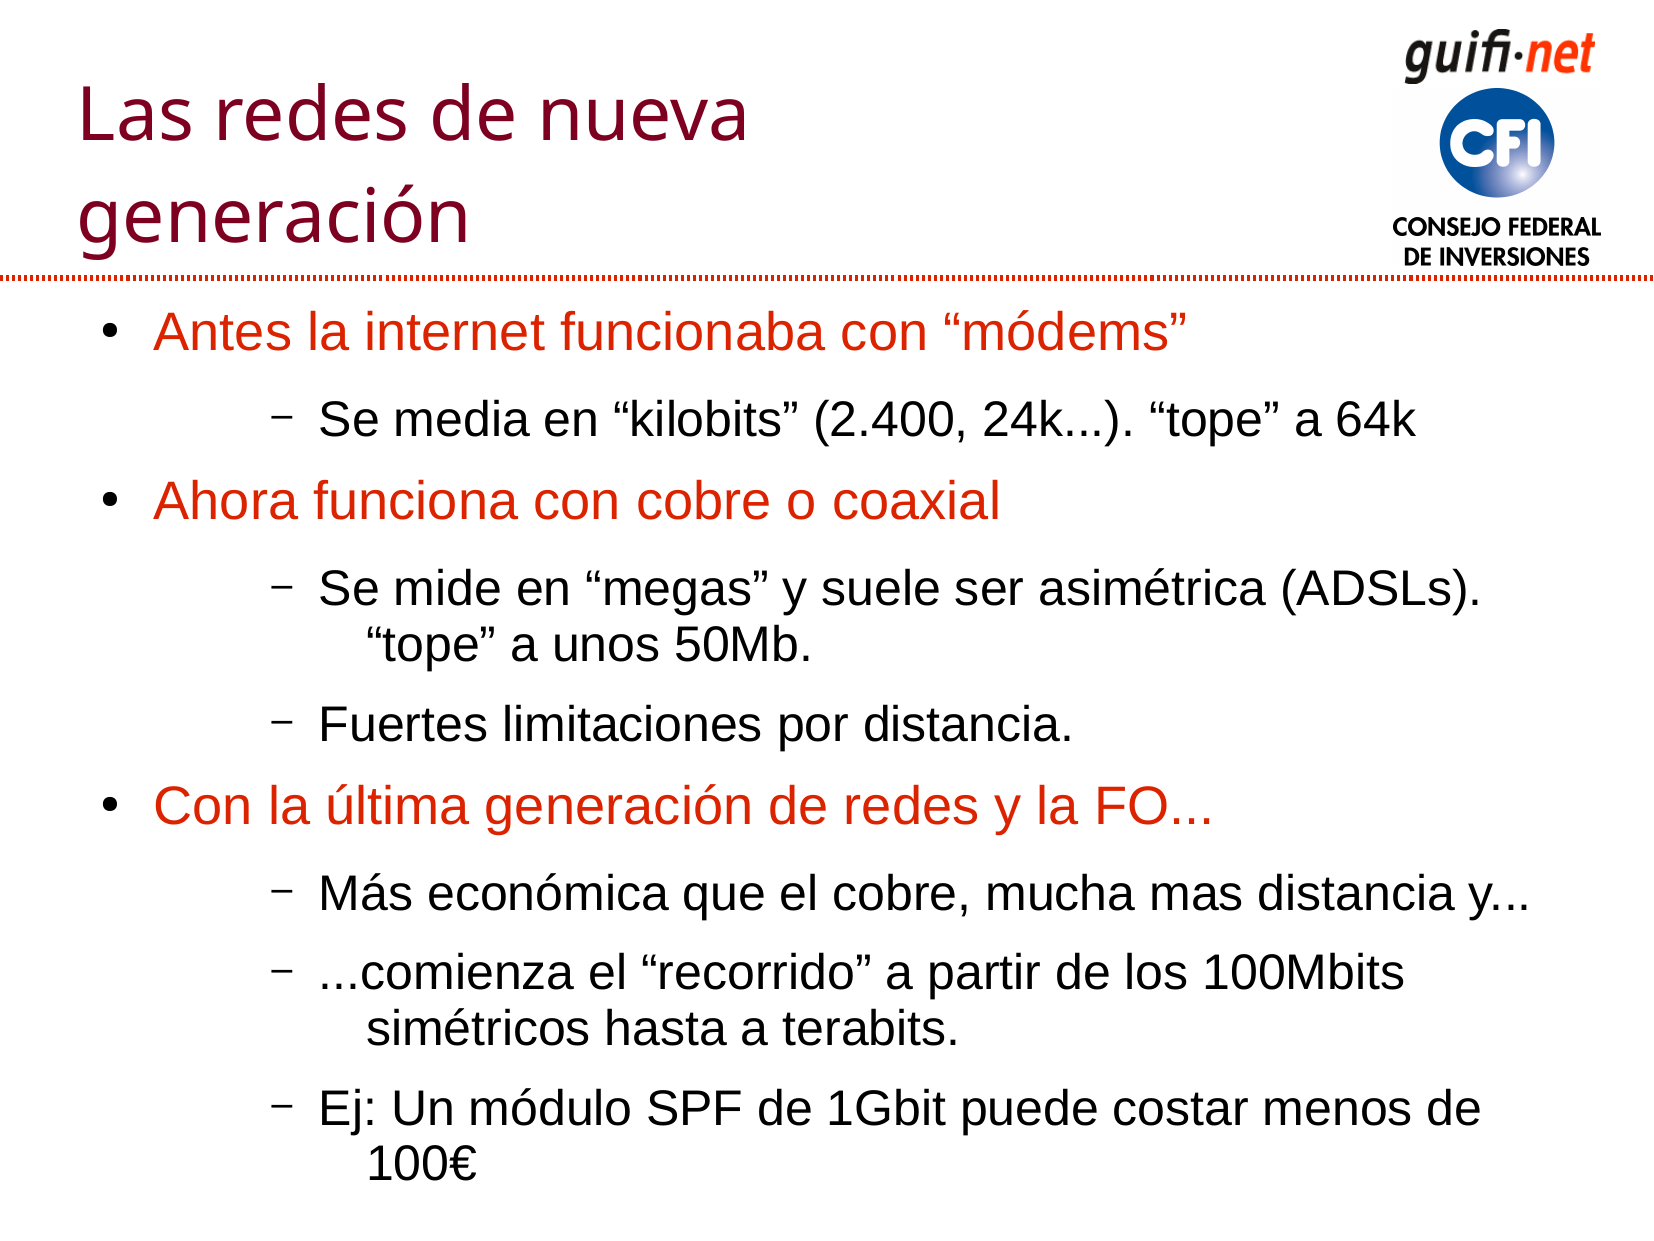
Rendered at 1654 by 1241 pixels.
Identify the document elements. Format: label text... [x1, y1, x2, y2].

picture [1404, 29, 1595, 84]
title Las redes de nueva generación [76, 66, 1093, 259]
picture [1393, 88, 1601, 266]
list Antes la internet funcionaba con “módems” Se media en “kilobits” (2.400, 24k...). “tope” a 64k Ahora funciona con cobre o coaxial Se mide en “megas” y suele ser asimétrica (ADSLs). “tope” a unos 50Mb. Fuertes limitaciones por distancia. Con la última generación de redes y la FO... Más económica que el cobre, mucha mas distancia y... ...comienza el “recorrido” a partir de los 100Mbits simétricos hasta a terabits. Ej: Un módulo SPF de 1Gbit puede costar menos de 100€ [82, 301, 1571, 1192]
